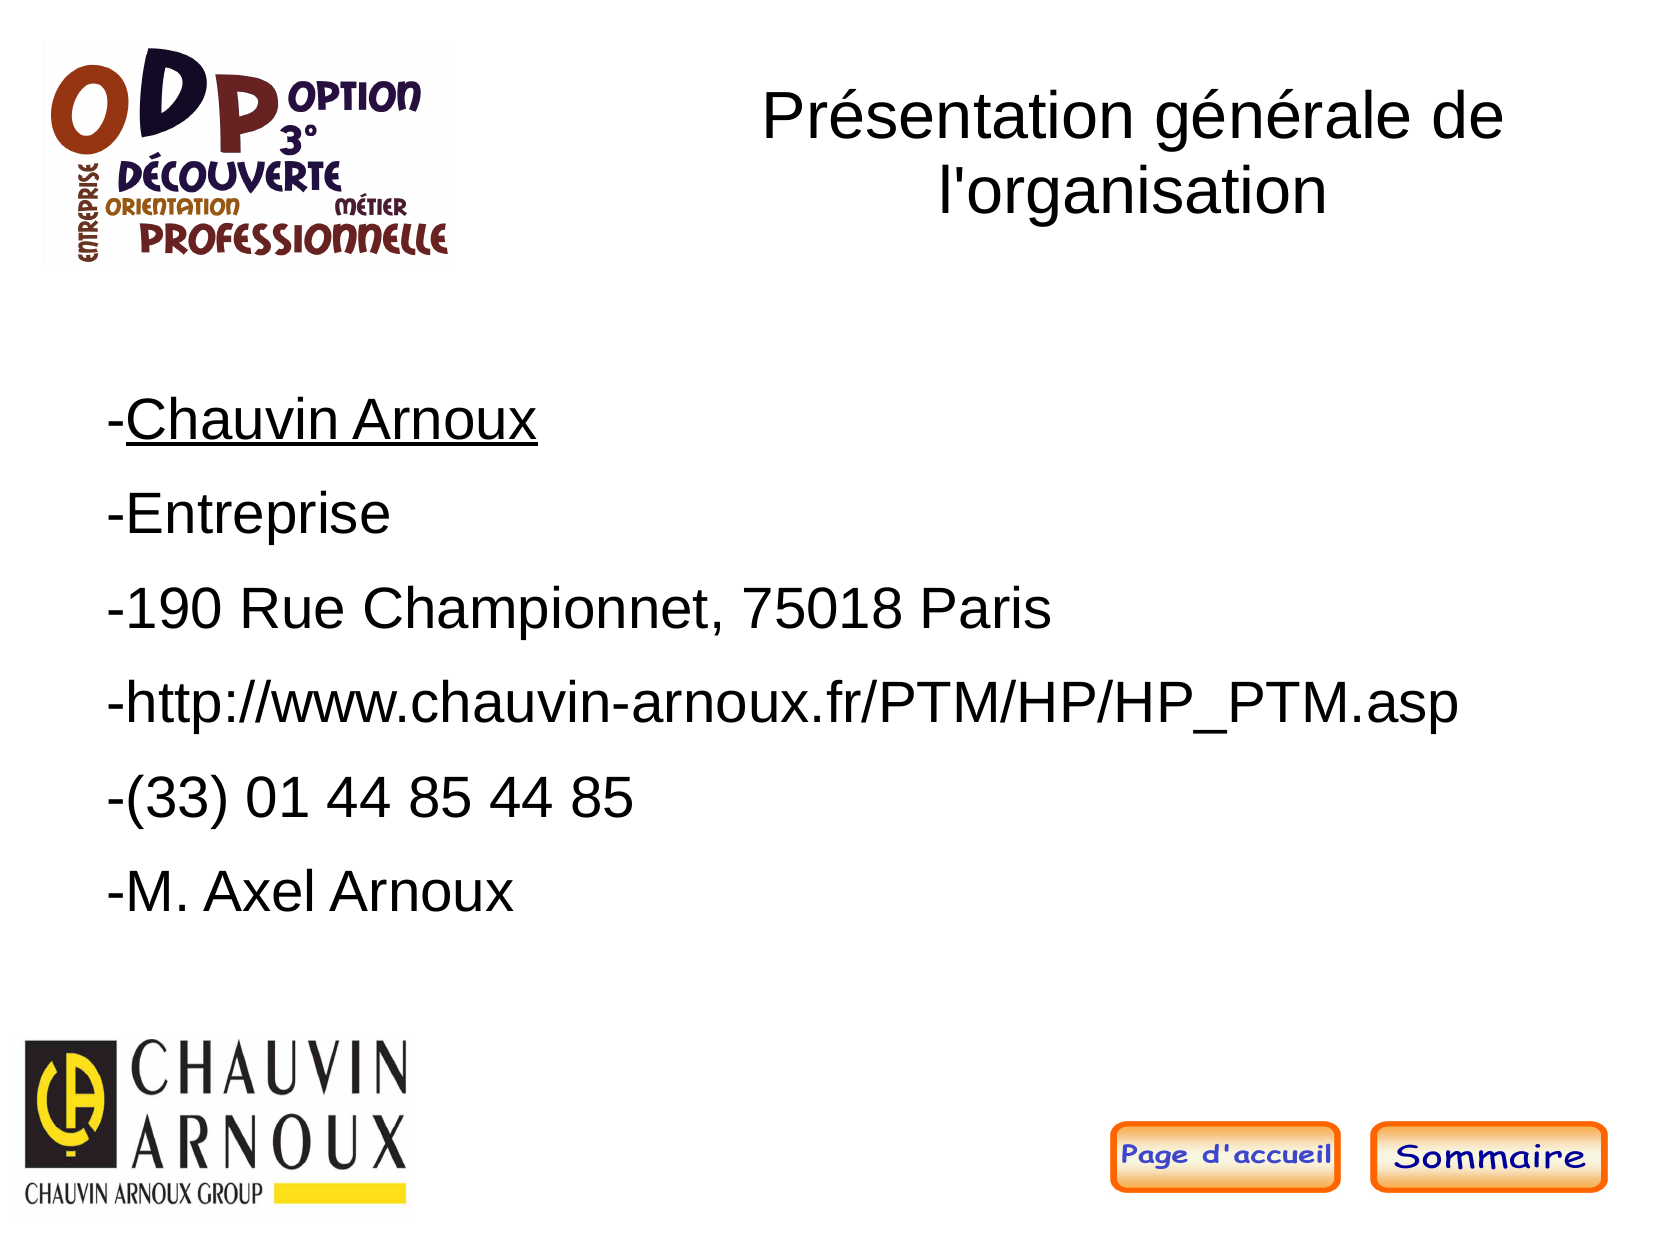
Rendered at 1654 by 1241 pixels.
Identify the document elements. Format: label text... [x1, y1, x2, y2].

list -Chauvin Arnoux -Entreprise -190 Rue Championnet, 75018 Paris -http://www.chauvin-arnoux.fr/PTM/HP/HP_PTM.asp -(33) 01 44 85 44 85 -M. Axel Arnoux [106, 386, 1583, 1099]
picture [11, 1039, 414, 1217]
picture [1370, 1121, 1608, 1193]
picture [1110, 1121, 1341, 1193]
picture [43, 41, 455, 266]
title Présentation générale de l'organisation [637, 49, 1630, 257]
